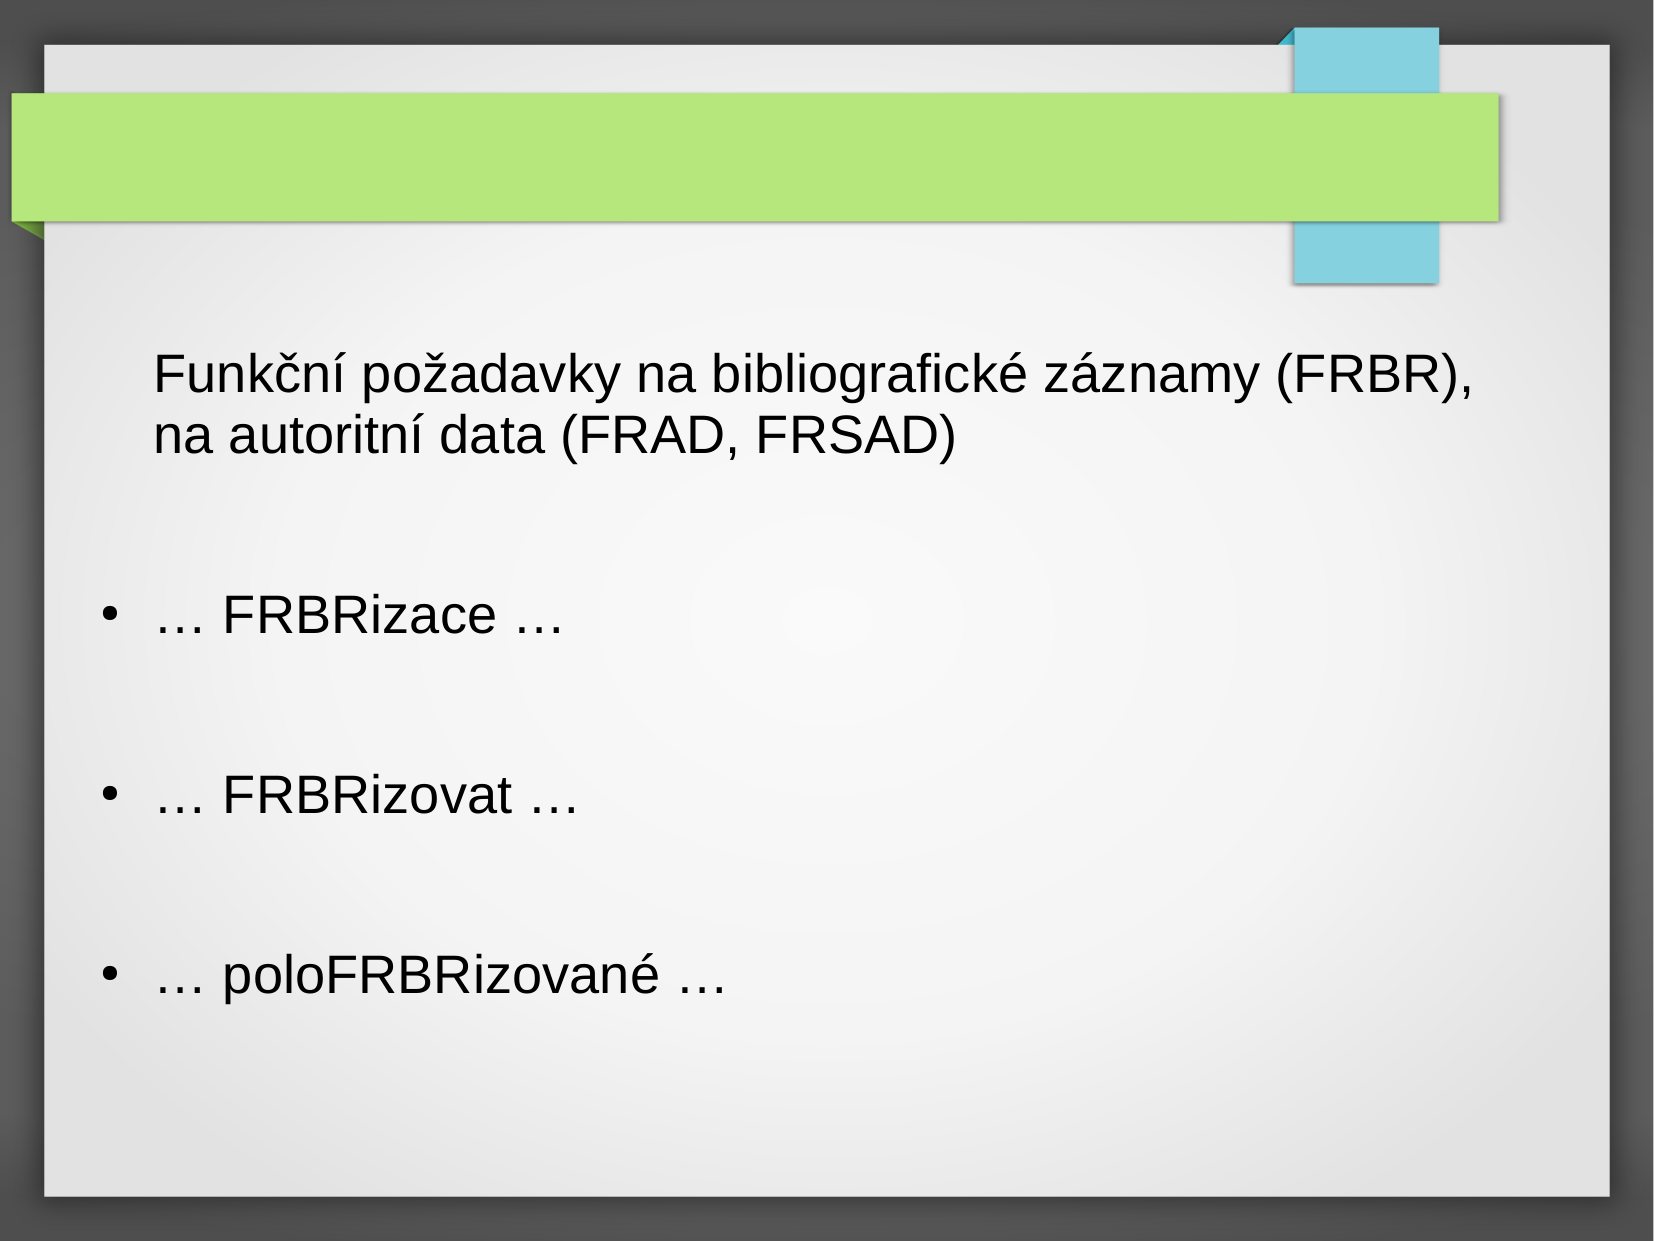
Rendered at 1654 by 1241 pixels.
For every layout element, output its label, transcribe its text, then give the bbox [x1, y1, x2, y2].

list Funkční požadavky na bibliografické záznamy (FRBR), na autoritní data (FRAD, FRSAD) … FRBRizace … … FRBRizovat … … poloFRBRizované … [82, 343, 1538, 1063]
picture [0, 0, 1654, 1241]
